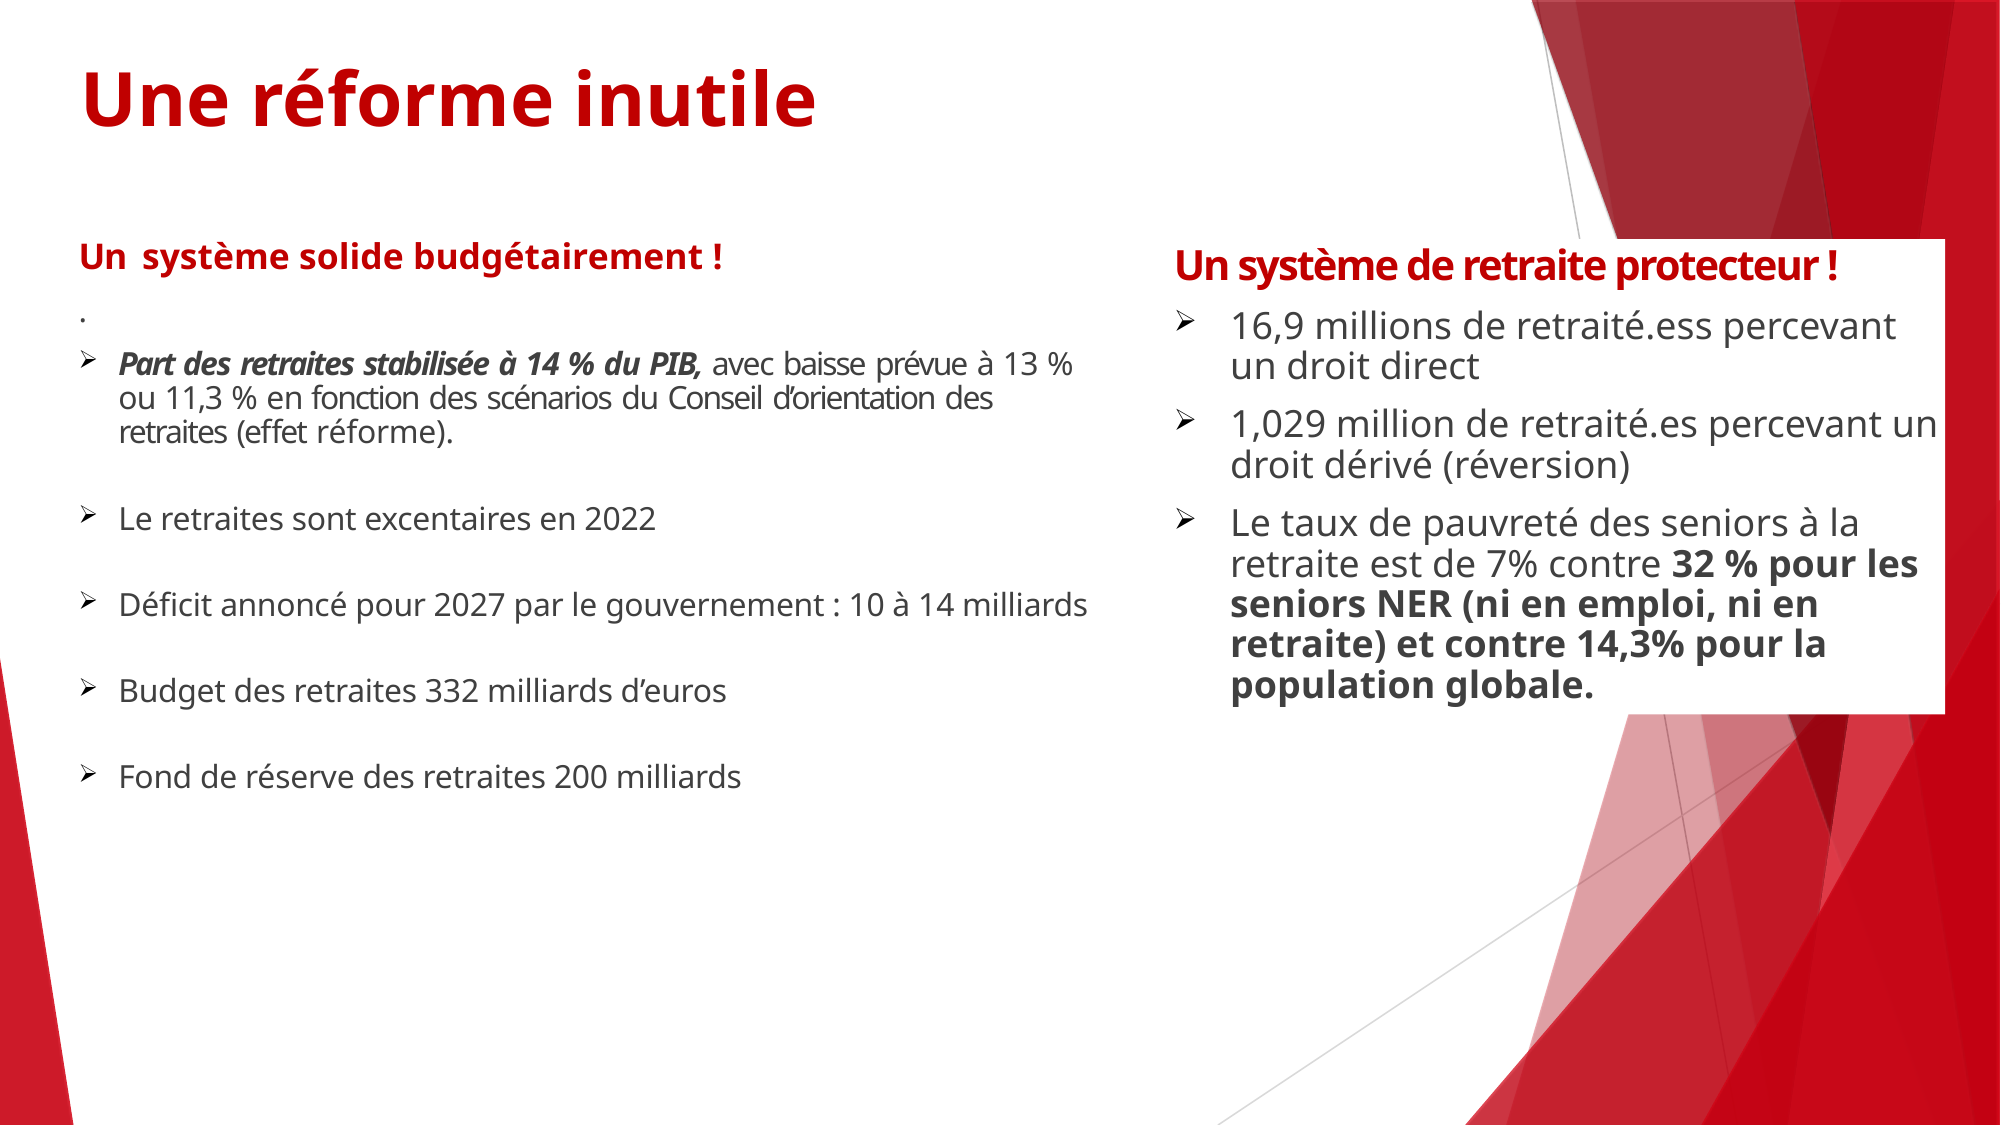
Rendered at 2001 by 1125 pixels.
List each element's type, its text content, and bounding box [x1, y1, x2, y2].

text_box Un système solide budgétairement ! . Part des retraites stabilisée à 14 % du PIB, avec baisse prévue à 13 % ou 11,3 % en fonction des scénarios du Conseil d’orientation des retraites (effet réforme). Le retraites sont excentaires en 2022 Déficit annoncé pour 2027 par le gouvernement : 10 à 14 milliards Budget des retraites 332 milliards d’euros Fond de réserve des retraites 200 milliards [78, 239, 1088, 827]
title Une réforme inutile [78, 51, 1560, 147]
list Un système de retraite protecteur ! 16,9 millions de retraité.ess percevant un droit direct 1,029 million de retraité.es percevant un droit dérivé (réversion) Le taux de pauvreté des seniors à la retraite est de 7% contre 32 % pour les seniors NER (ni en emploi, ni en retraite) et contre 14,3% pour la population globale. [1173, 239, 1946, 715]
